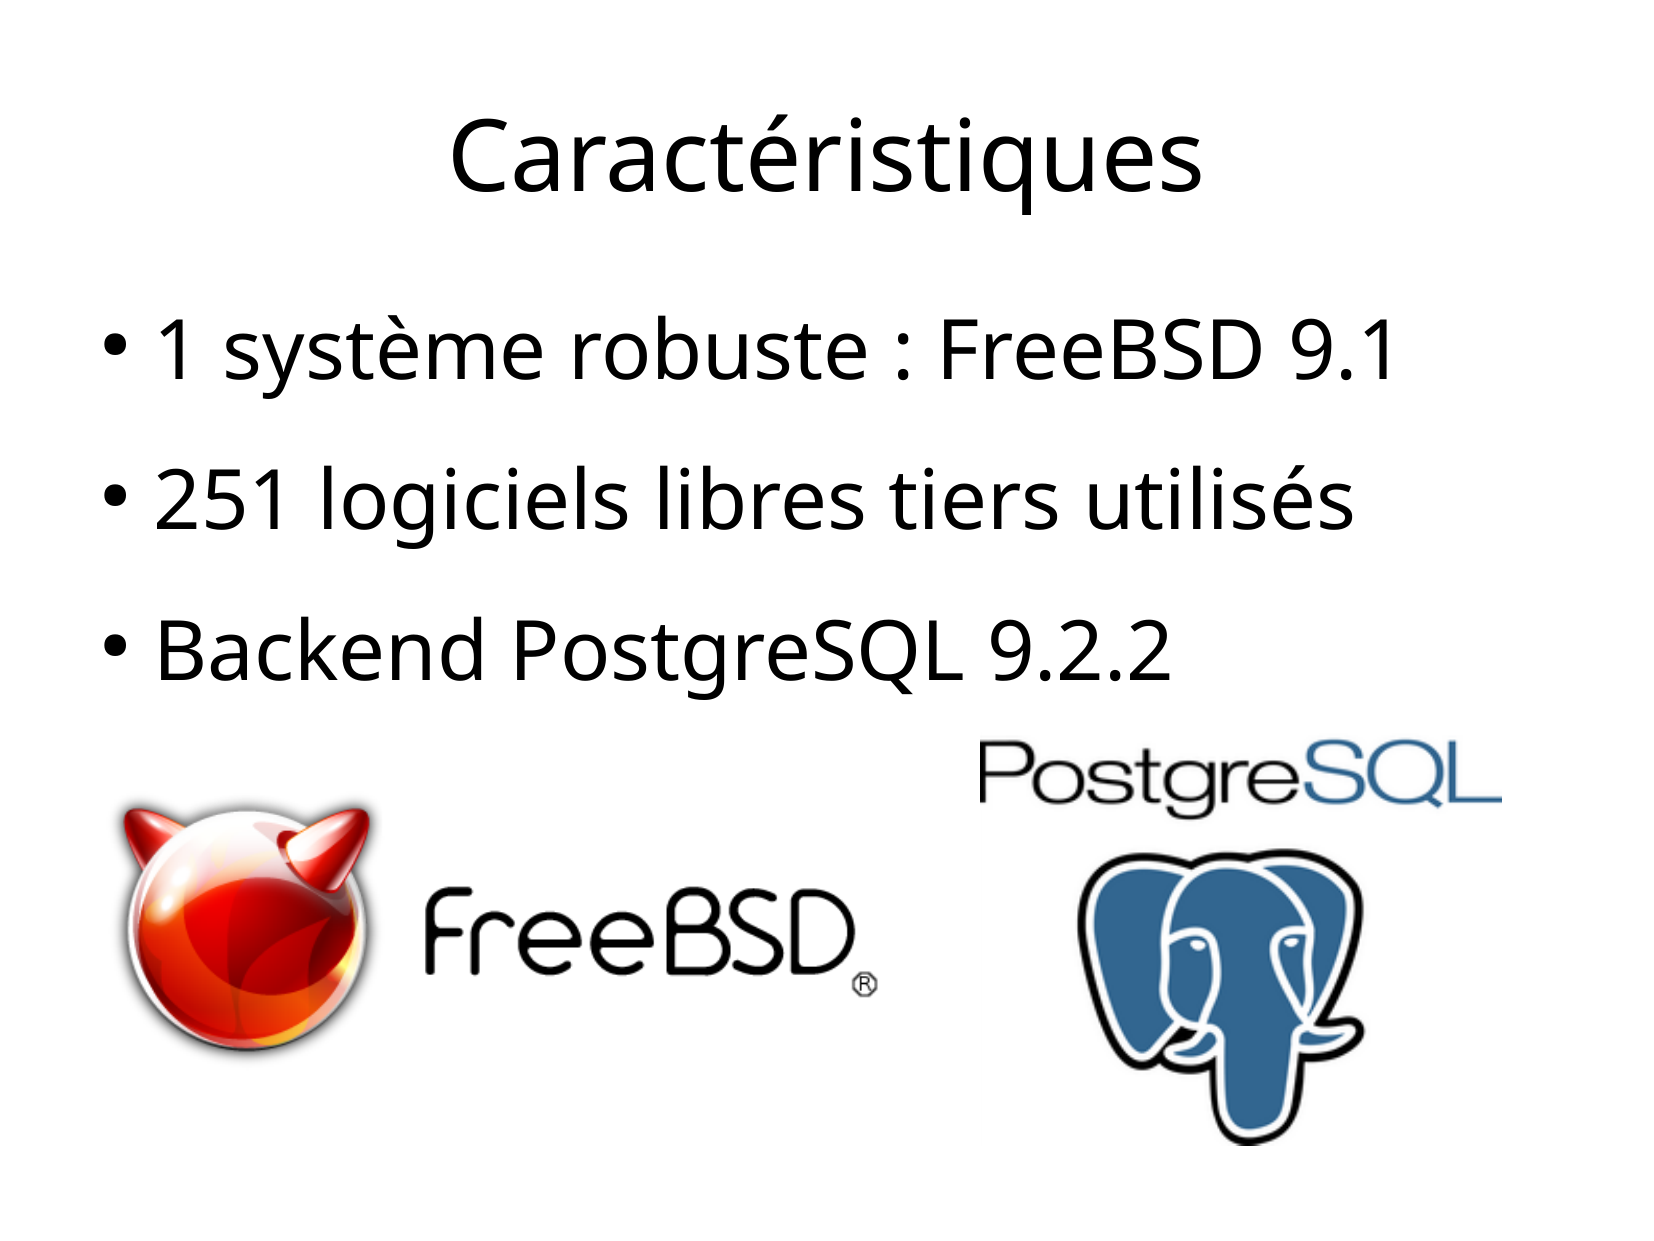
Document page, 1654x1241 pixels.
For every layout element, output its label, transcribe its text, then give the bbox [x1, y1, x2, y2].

list 1 système robuste : FreeBSD 9.1 251 logiciels libres tiers utilisés Backend PostgreSQL 9.2.2 [82, 290, 1538, 1010]
picture [980, 732, 1502, 1146]
title Caractéristiques [82, 49, 1571, 257]
picture [106, 791, 881, 1071]
